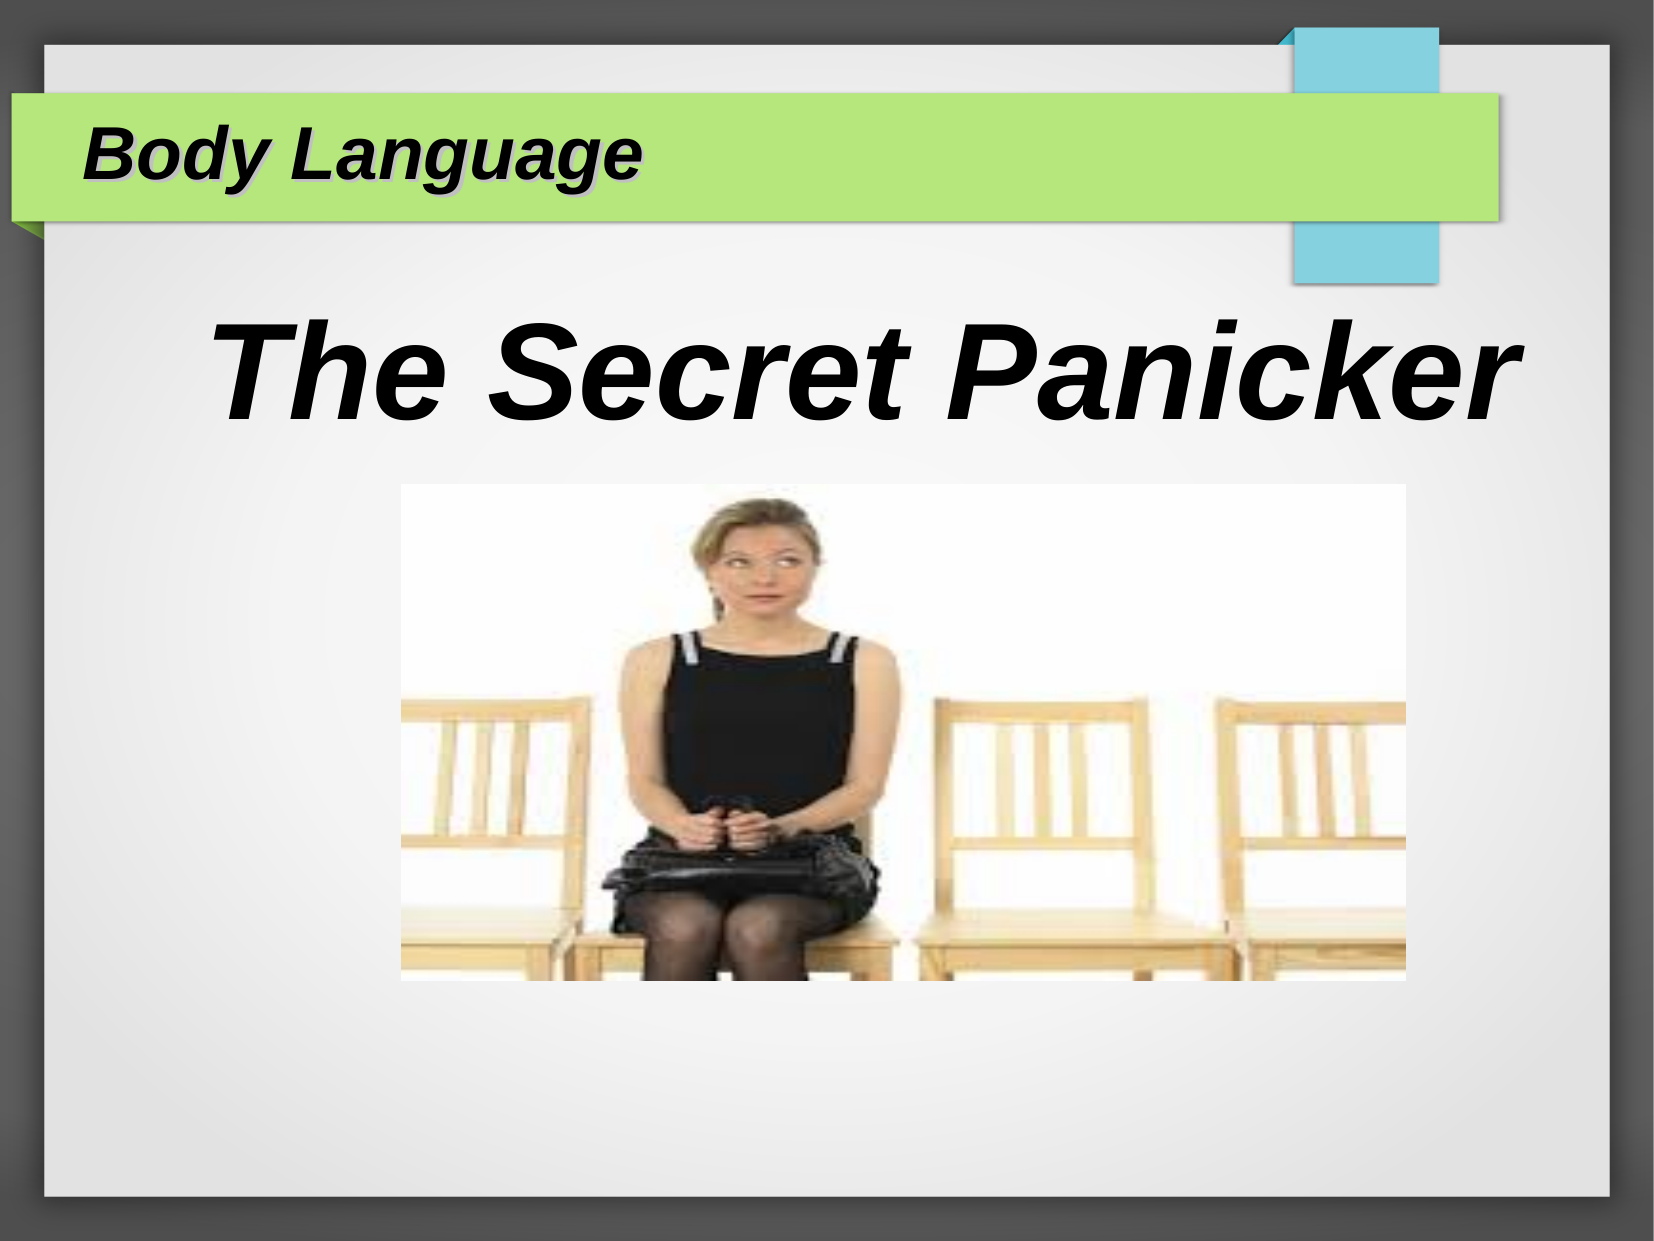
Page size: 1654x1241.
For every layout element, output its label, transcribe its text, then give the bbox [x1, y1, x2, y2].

picture [0, 0, 1654, 1241]
list The Secret Panicker [82, 295, 1571, 1015]
title Body Language [82, 94, 1264, 213]
